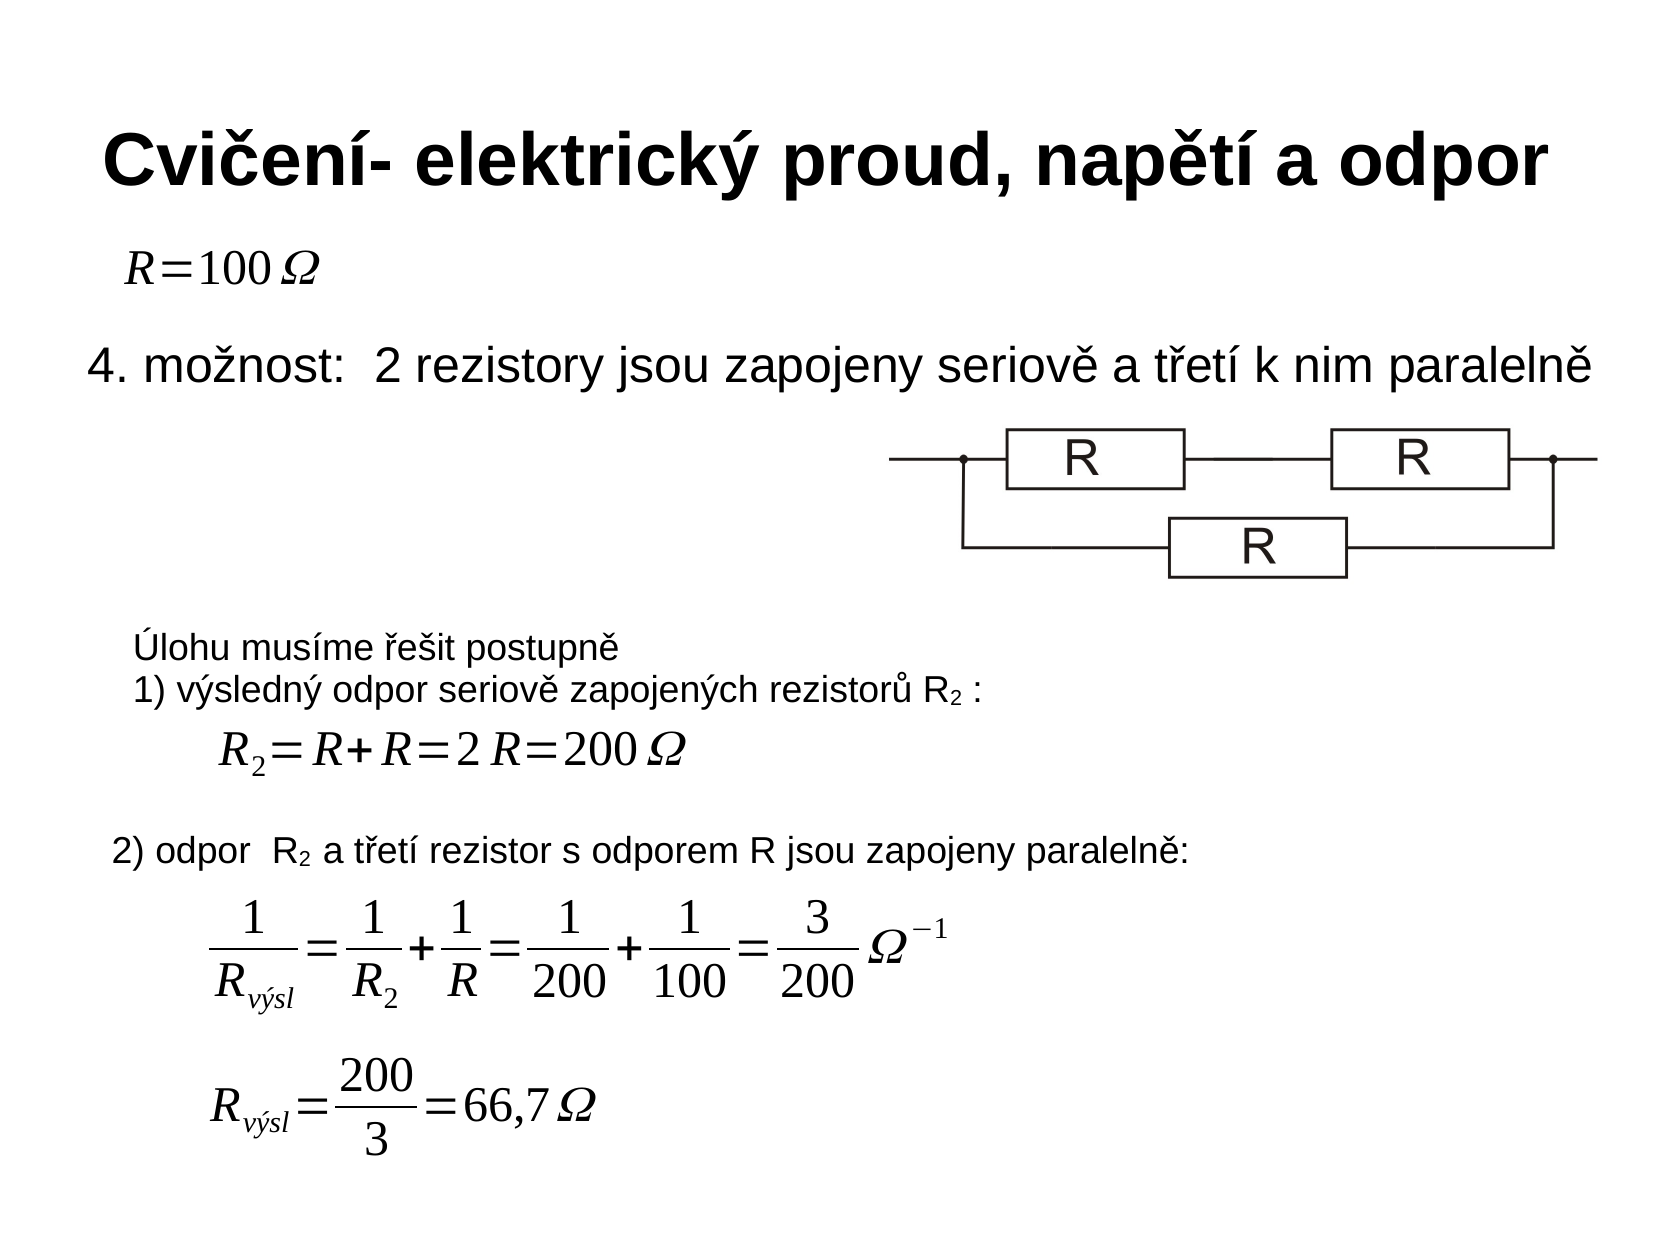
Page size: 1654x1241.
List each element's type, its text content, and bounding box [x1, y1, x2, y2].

chart [200, 888, 956, 1016]
picture [874, 400, 1612, 607]
chart [209, 720, 698, 785]
subtitle [82, 401, 1607, 1055]
text_box 4. možnost: 2 rezistory jsou zapojeny seriově a třetí k nim paralelně [35, 329, 1630, 401]
chart [200, 1046, 608, 1167]
title Cvičení- elektrický proud, napětí a odpor [82, 94, 1571, 225]
text_box 2) odpor R2 a třetí rezistor s odporem R jsou zapojeny paralelně: [96, 815, 1408, 885]
chart [114, 238, 331, 296]
text_box Úlohu musíme řešit postupně 1) výsledný odpor seriově zapojených rezistorů R2 : [118, 612, 1123, 725]
